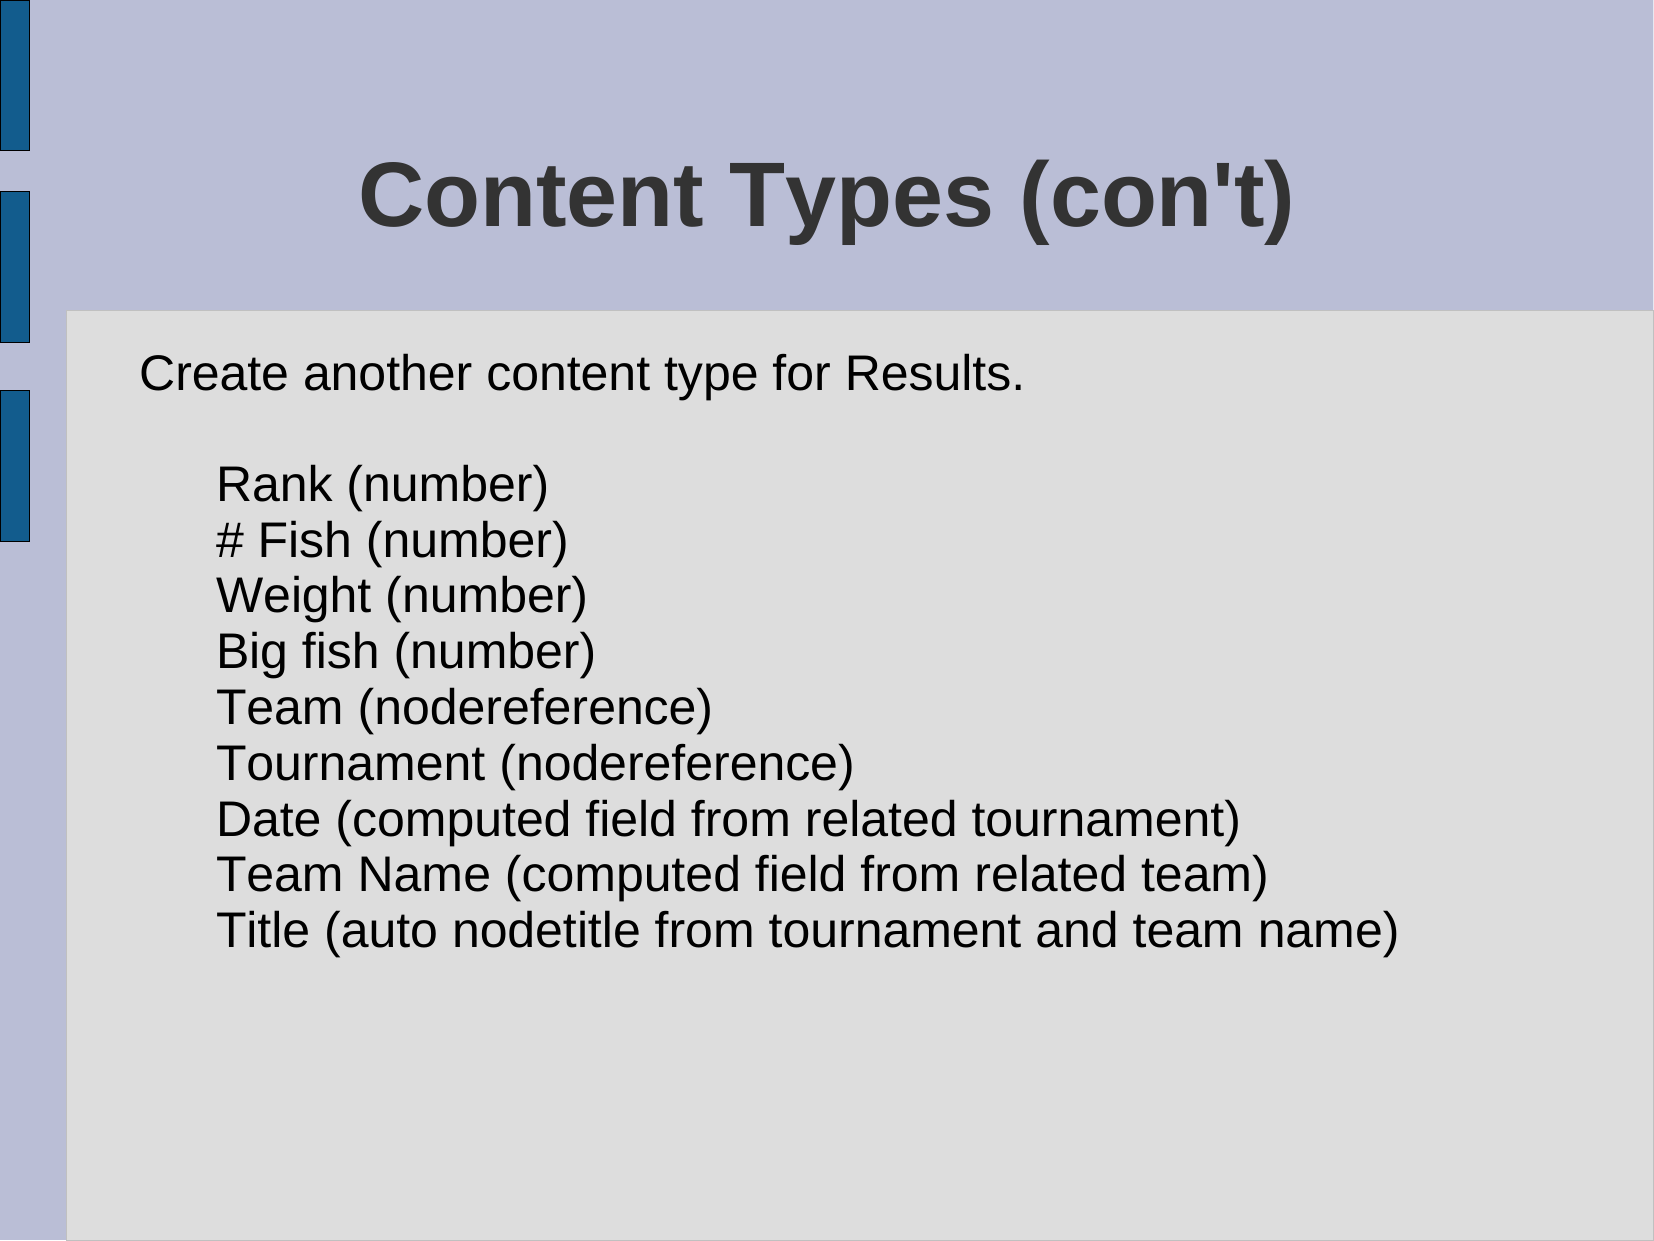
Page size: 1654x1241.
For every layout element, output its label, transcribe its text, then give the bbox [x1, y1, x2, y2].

title Content Types (con't) [121, 91, 1534, 299]
list Create another content type for Results. Rank (number) # Fish (number) Weight (number) Big fish (number) Team (nodereference) Tournament (nodereference) Date (computed field from related tournament) Team Name (computed field from related team) Title (auto nodetitle from tournament and team name) [121, 344, 1534, 1127]
